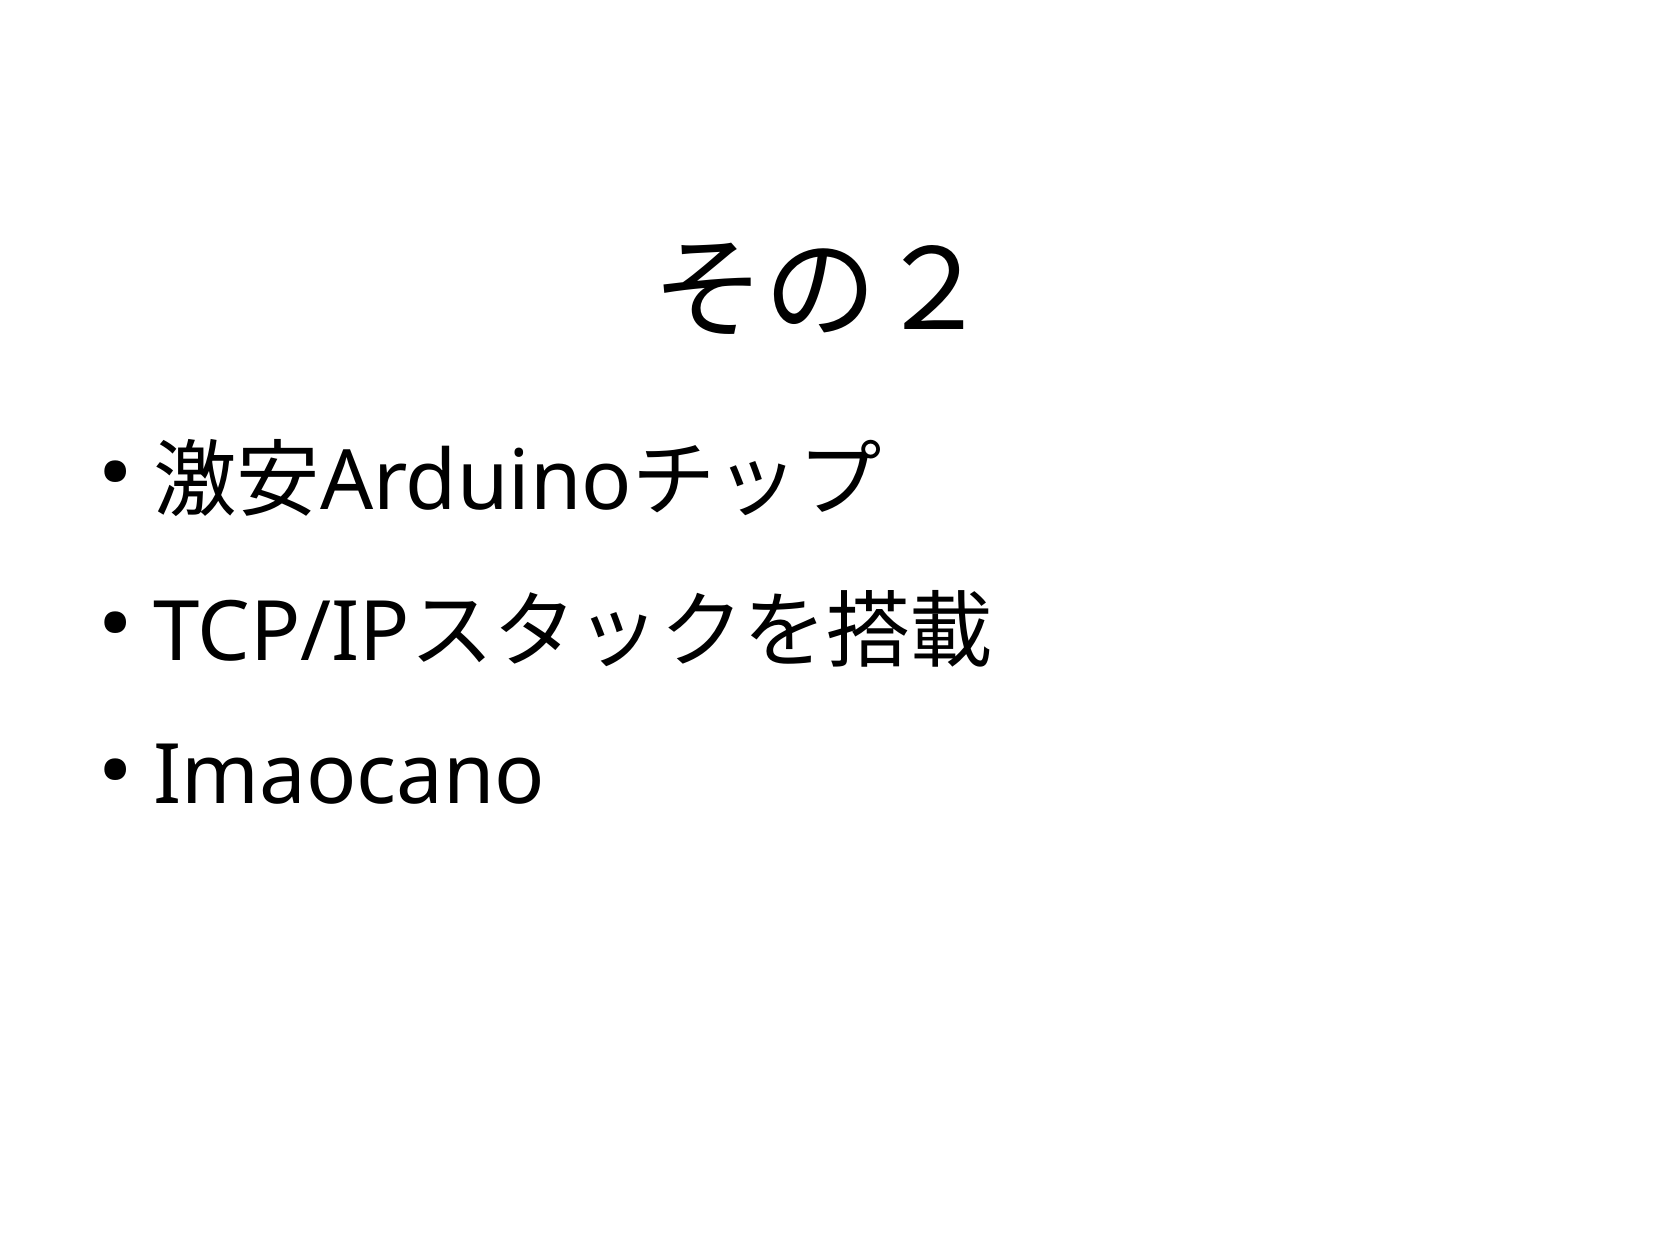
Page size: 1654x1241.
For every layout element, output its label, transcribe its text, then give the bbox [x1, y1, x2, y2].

list 激安Arduinoチップ TCP/IPスタックを搭載 Imaocano [82, 413, 1571, 1109]
title その２ [76, 176, 1565, 384]
